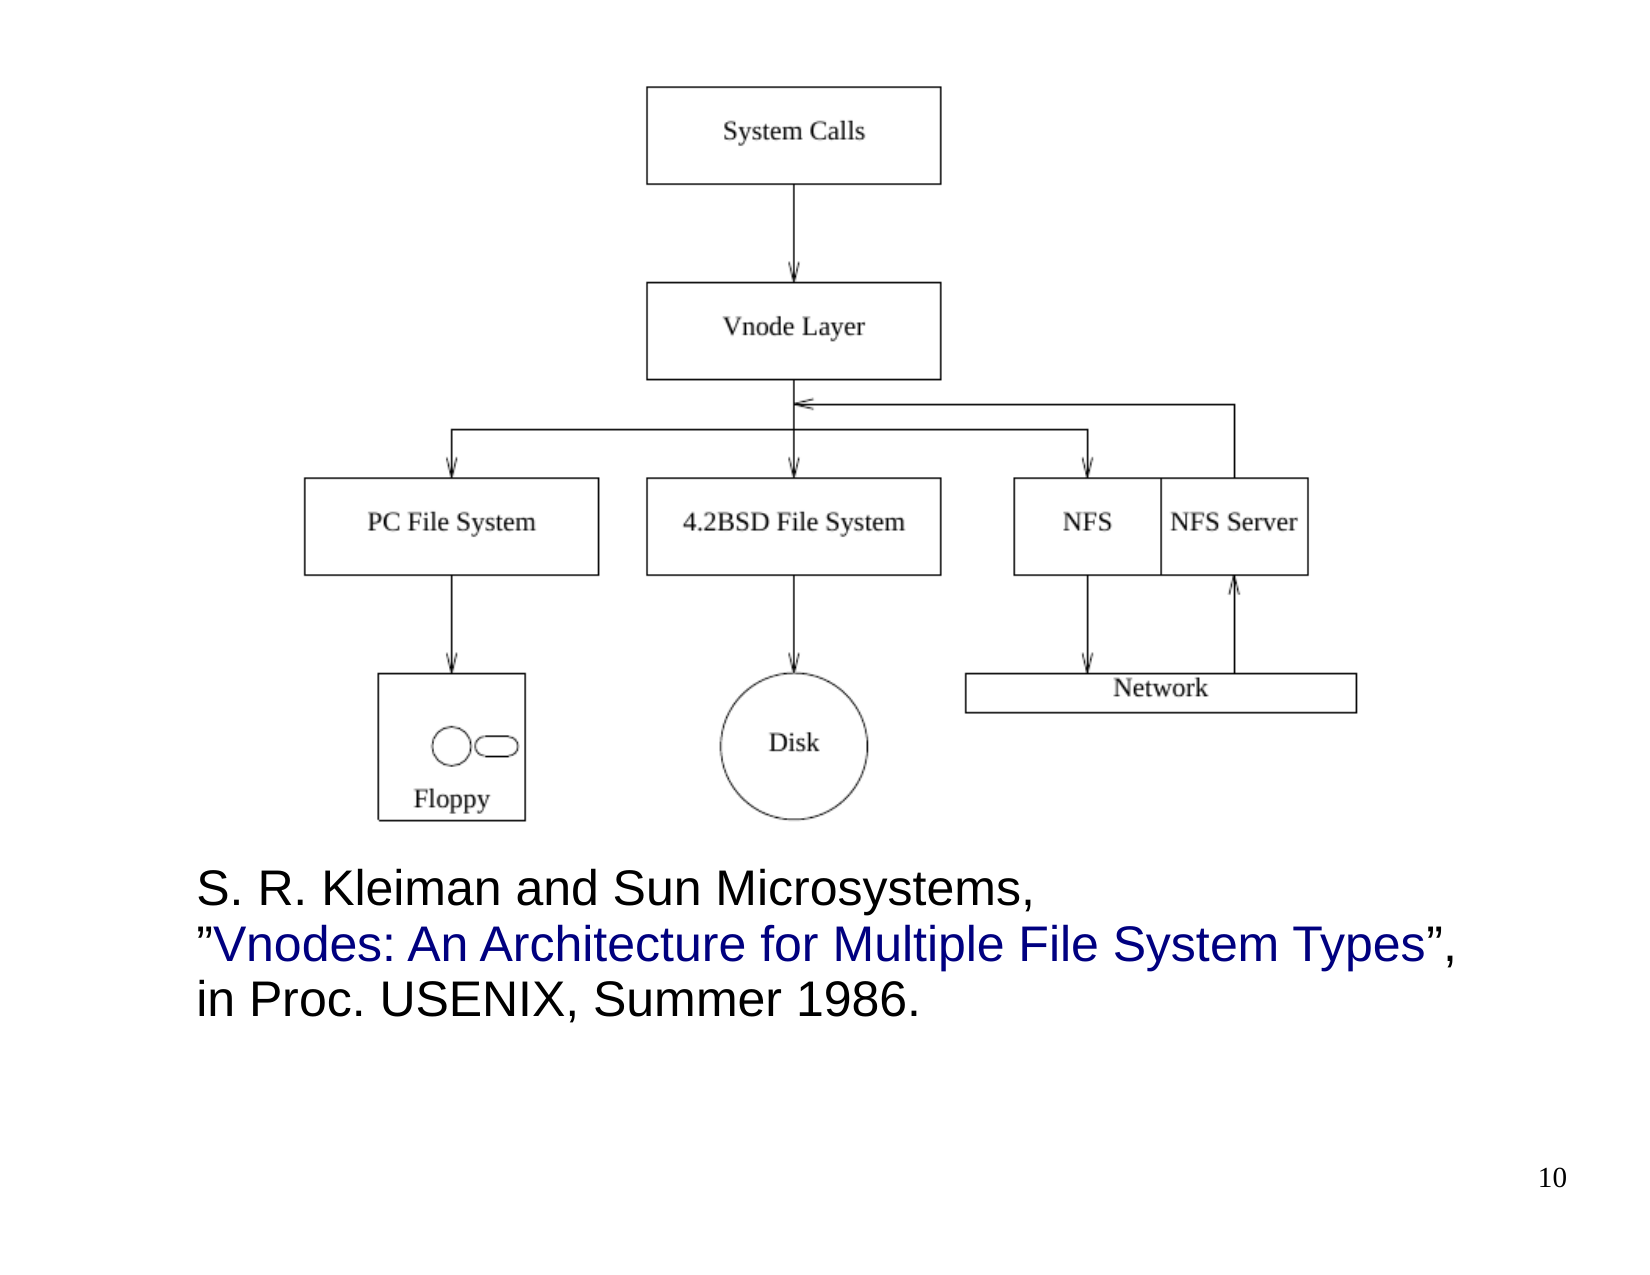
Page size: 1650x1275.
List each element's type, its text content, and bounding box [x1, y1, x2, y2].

text_box S. R. Kleiman and Sun Microsystems, ”Vnodes: An Architecture for Multiple File System Types”, in Proc. USENIX, Summer 1986. [181, 852, 1473, 1035]
picture [184, 35, 1470, 852]
